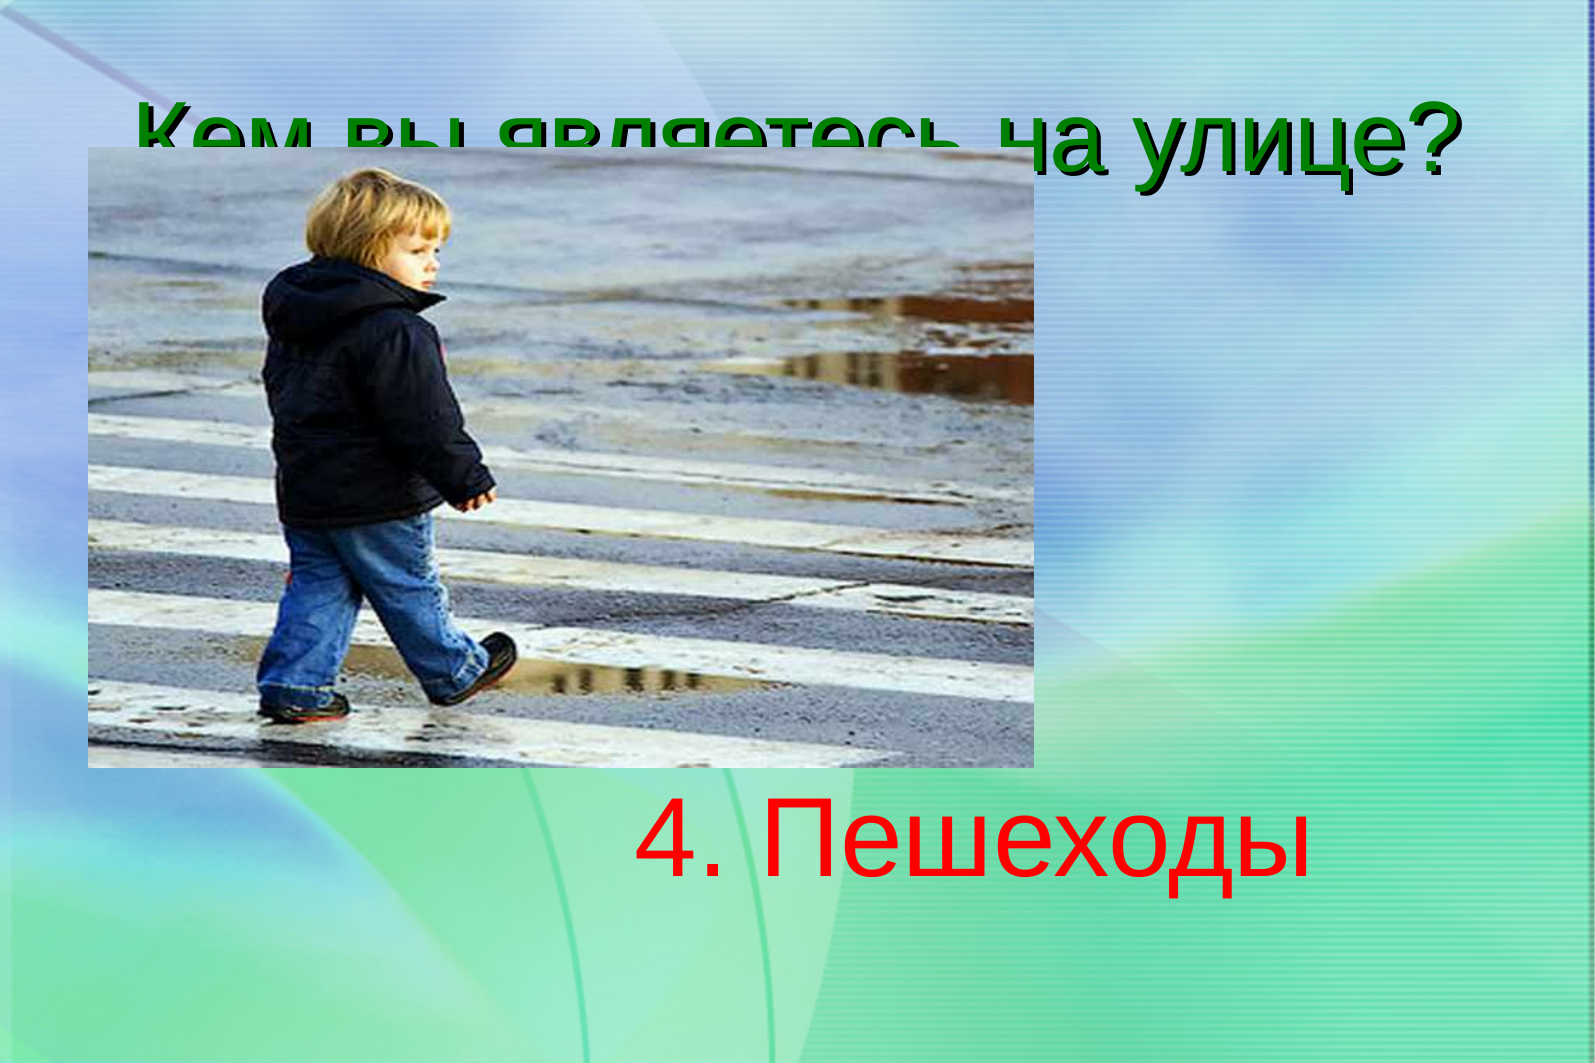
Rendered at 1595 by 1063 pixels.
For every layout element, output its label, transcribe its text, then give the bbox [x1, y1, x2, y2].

title Кем вы являетесь на улице? [79, 49, 1515, 213]
picture [88, 147, 1034, 768]
text_box 4. Пешеходы [620, 767, 1418, 945]
